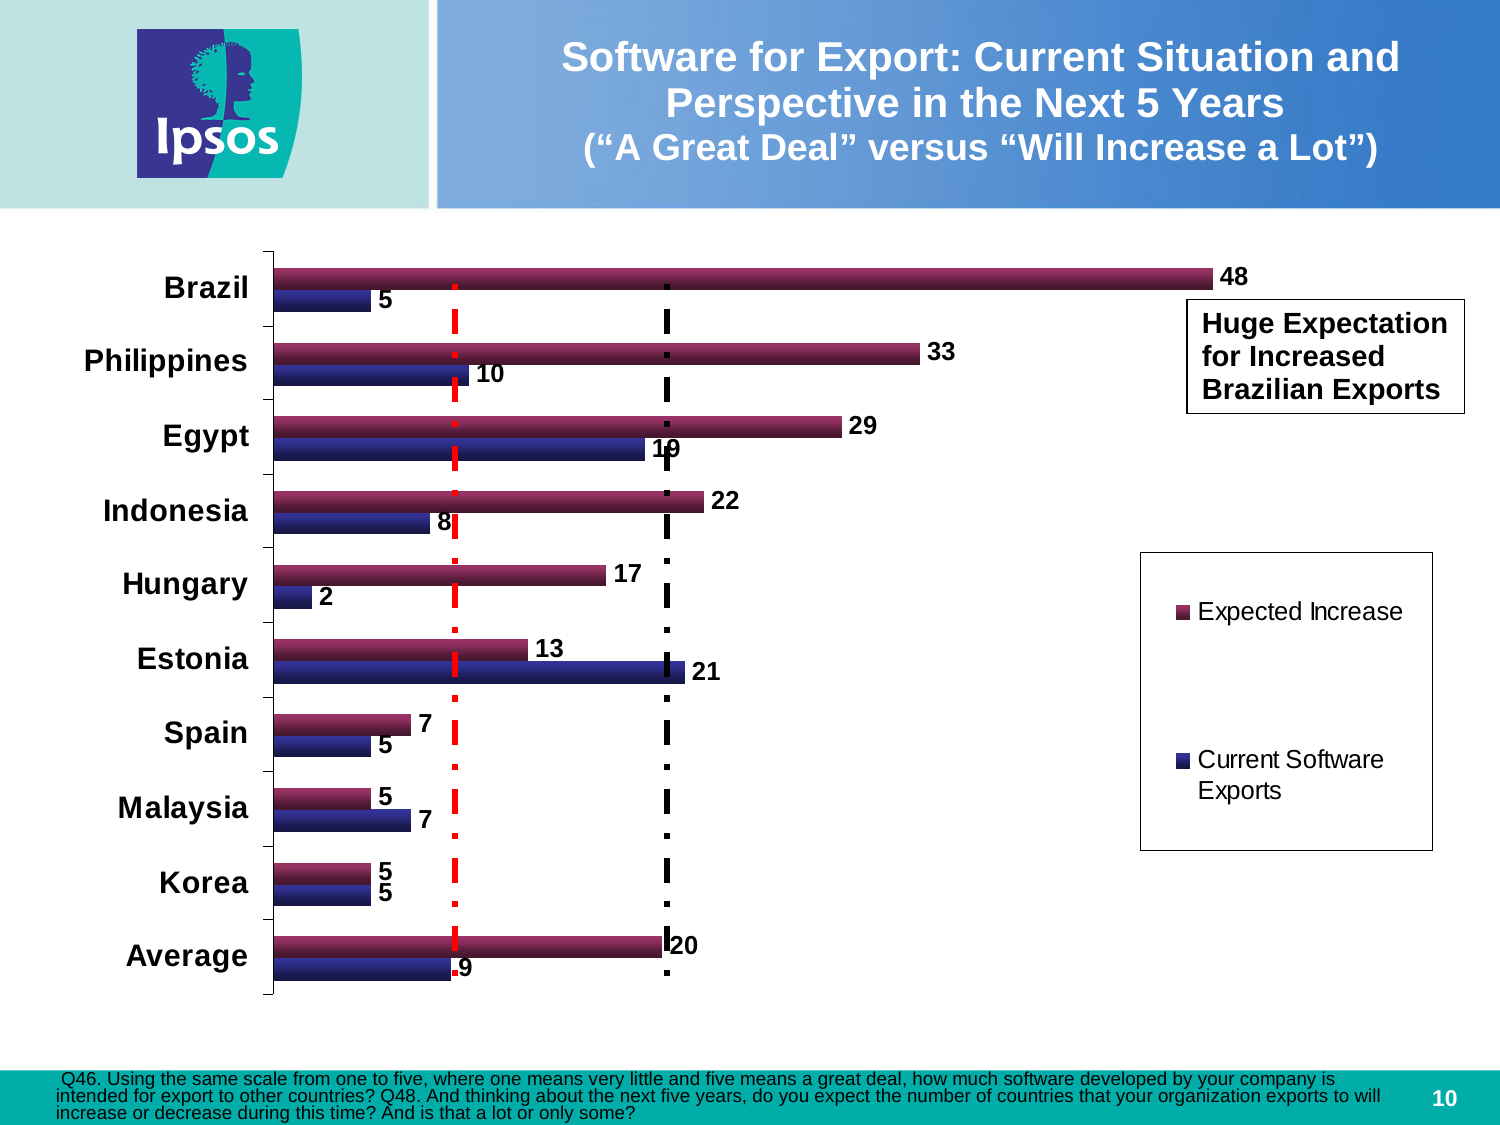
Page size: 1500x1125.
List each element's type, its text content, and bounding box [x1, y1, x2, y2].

picture [0, 0, 1500, 213]
text_box Q46. Using the same scale from one to five, where one means very little and five means a great deal, how much software developed by your company is intended for export to other countries? Q48. And thinking about the next five years, do you expect the number of countries that your organization exports to will increase or decrease during this time? And is that a lot or only some? [41, 1064, 1400, 1125]
text_box Huge Expectation for Increased Brazilian Exports [1187, 299, 1465, 414]
chart [55, 242, 1465, 1019]
title Software for Export: Current Situation and Perspective in the Next 5 Years (“A Great Deal” versus “Will Increase a Lot”) [462, 15, 1500, 177]
